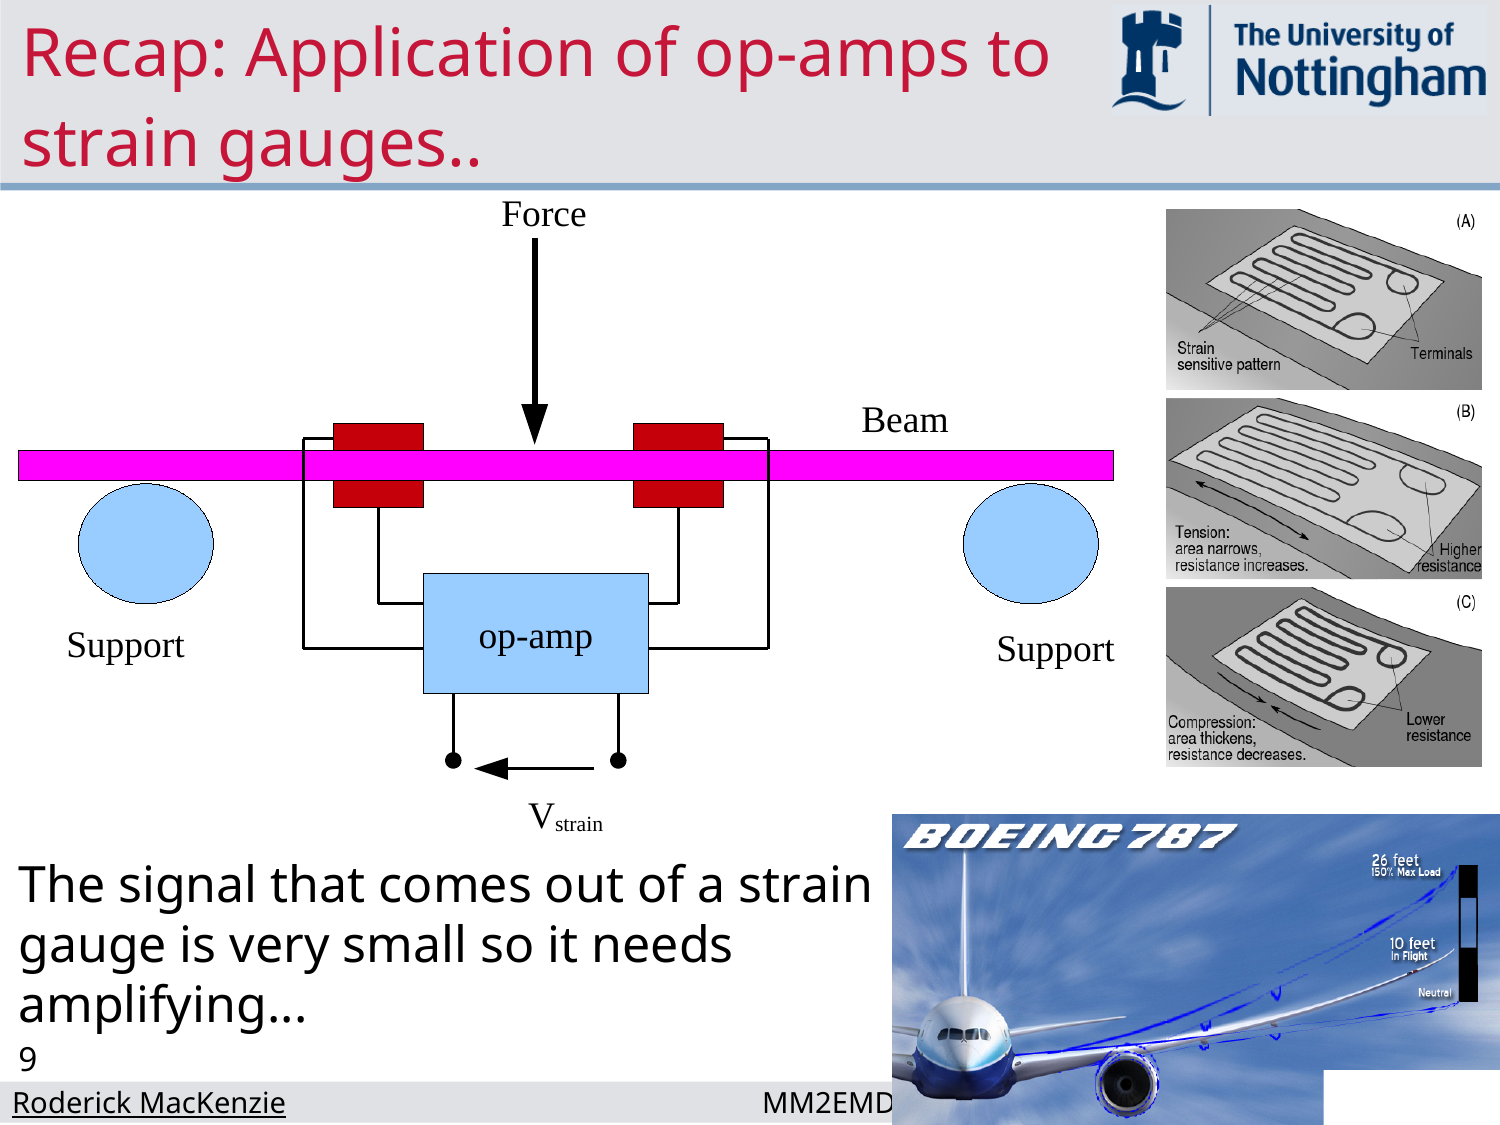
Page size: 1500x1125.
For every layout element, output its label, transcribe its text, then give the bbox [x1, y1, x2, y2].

picture [1111, 4, 1487, 116]
picture [892, 814, 1500, 1125]
text_box [18, 450, 302, 481]
picture [1166, 209, 1482, 767]
title Recap: Application of op-amps to strain gauges.. [6, 10, 1076, 182]
text_box [963, 483, 1099, 604]
text_box <number> [3, 1030, 219, 1101]
text_box [770, 450, 1114, 481]
text_box op-amp [423, 573, 649, 694]
text_box Support [51, 613, 307, 673]
text_box Beam [846, 388, 1102, 448]
text_box The signal that comes out of a strain gauge is very small so it needs amplifying... [3, 845, 892, 1041]
text_box Force [486, 181, 742, 241]
text_box Vstrain [513, 783, 621, 845]
text_box [78, 483, 214, 604]
text_box Support [981, 616, 1166, 677]
text_box [1323, 1070, 1500, 1125]
text_box [305, 423, 767, 508]
